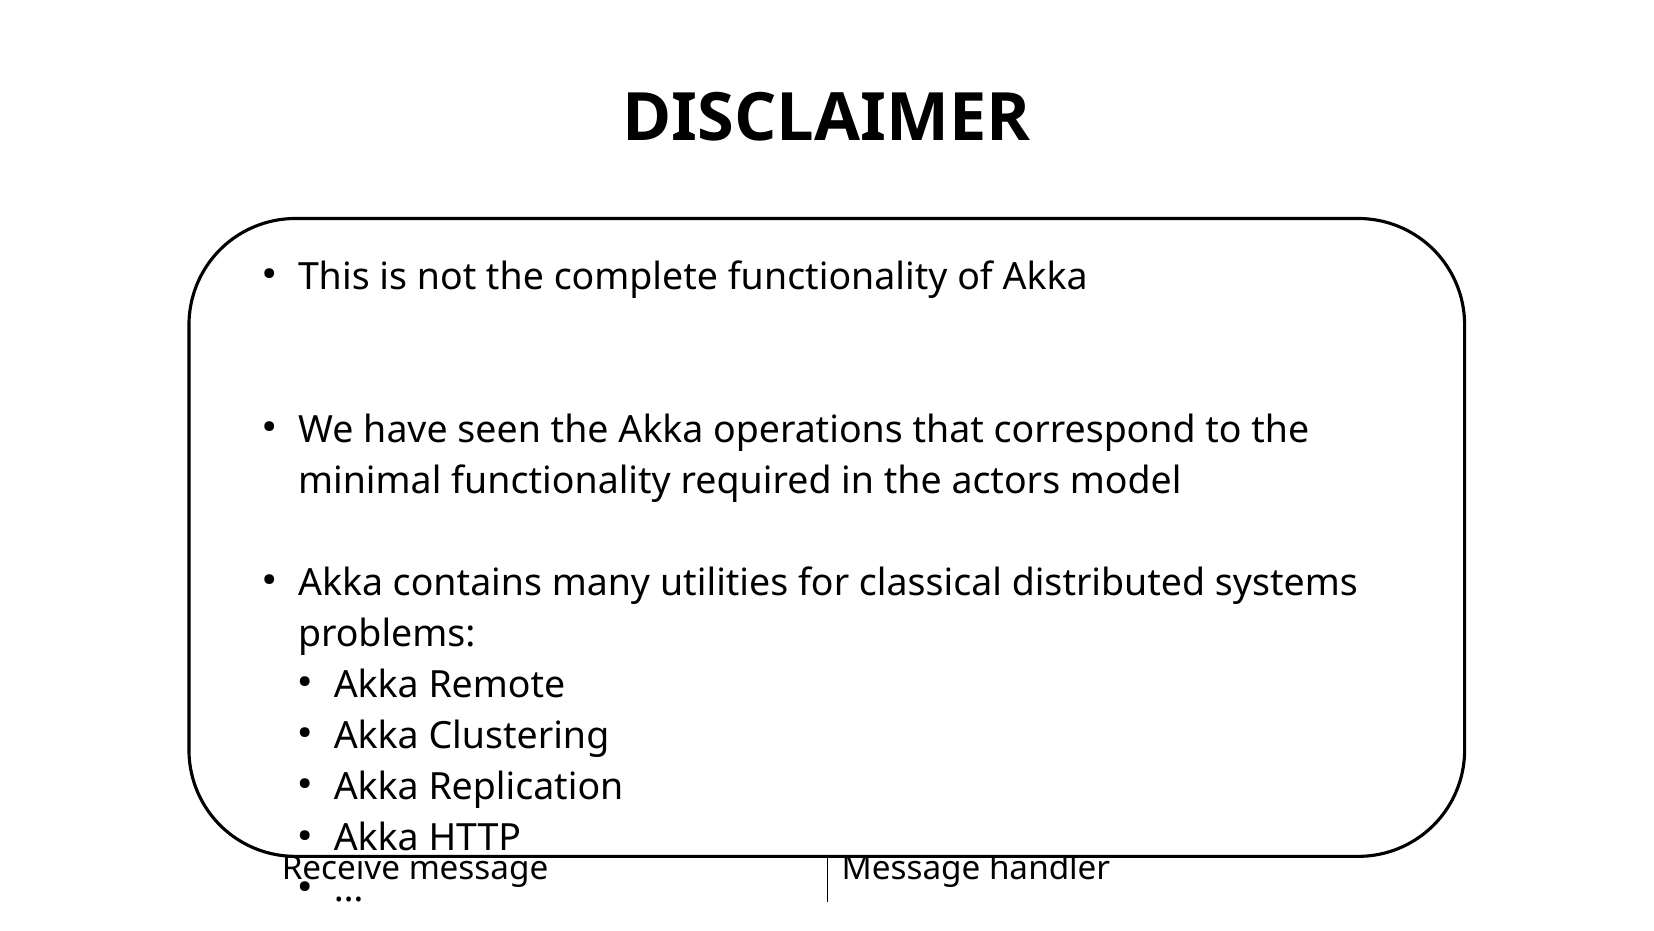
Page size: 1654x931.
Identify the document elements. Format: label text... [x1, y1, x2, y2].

text_box [188, 218, 1465, 846]
text_box This is not the complete functionality of Akka We have seen the Akka operations that correspond to the minimal functionality required in the actors model Akka contains many utilities for classical distributed systems problems: Akka Remote Akka Clustering Akka Replication Akka HTTP … [248, 242, 1406, 849]
title DISCLAIMER [82, 36, 1571, 193]
table_cell Receive message [267, 853, 827, 902]
table_cell Message handler [828, 853, 1387, 902]
text_box [256, 849, 1398, 857]
